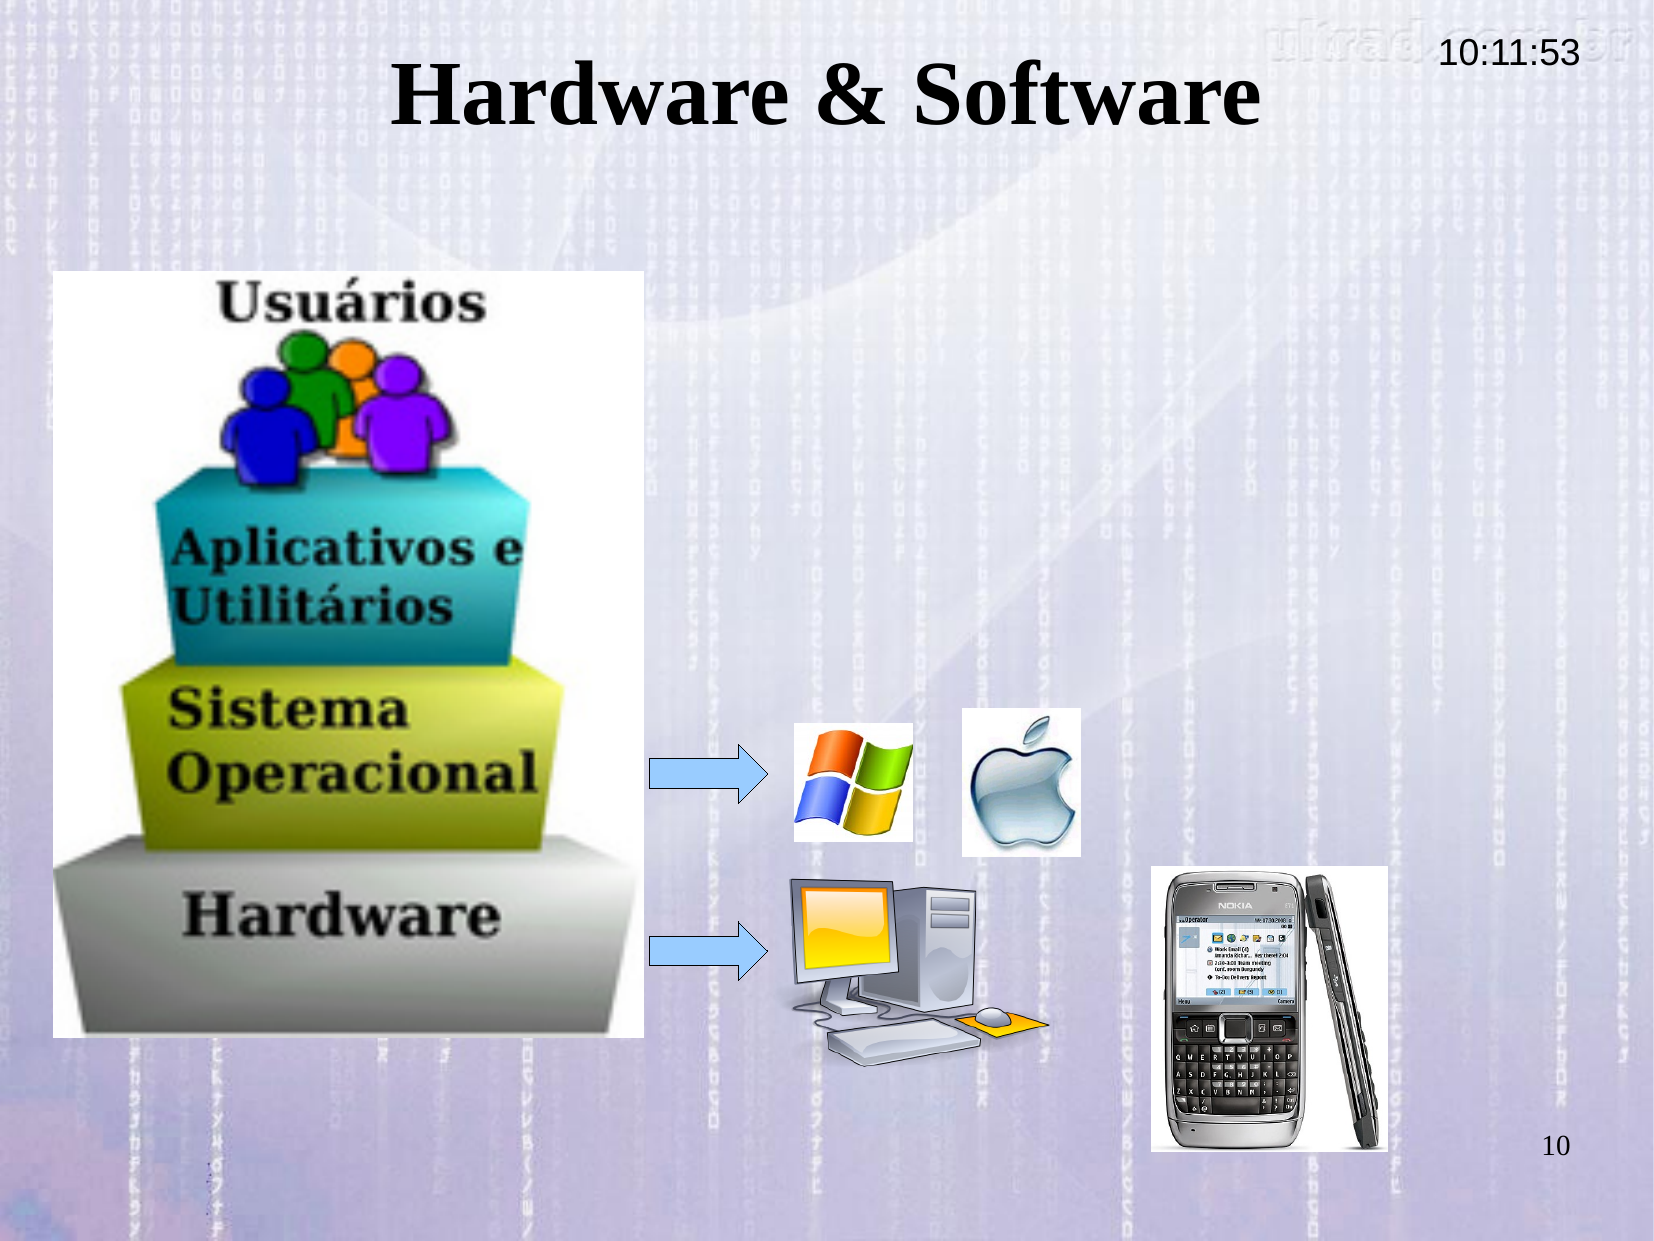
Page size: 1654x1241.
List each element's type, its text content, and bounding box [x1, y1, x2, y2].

text_box 10:53:34 [1423, 23, 1631, 94]
picture [0, 0, 1654, 1241]
text_box Hardware & Software [29, 35, 1625, 171]
text_box [649, 744, 768, 804]
text_box [649, 921, 768, 981]
